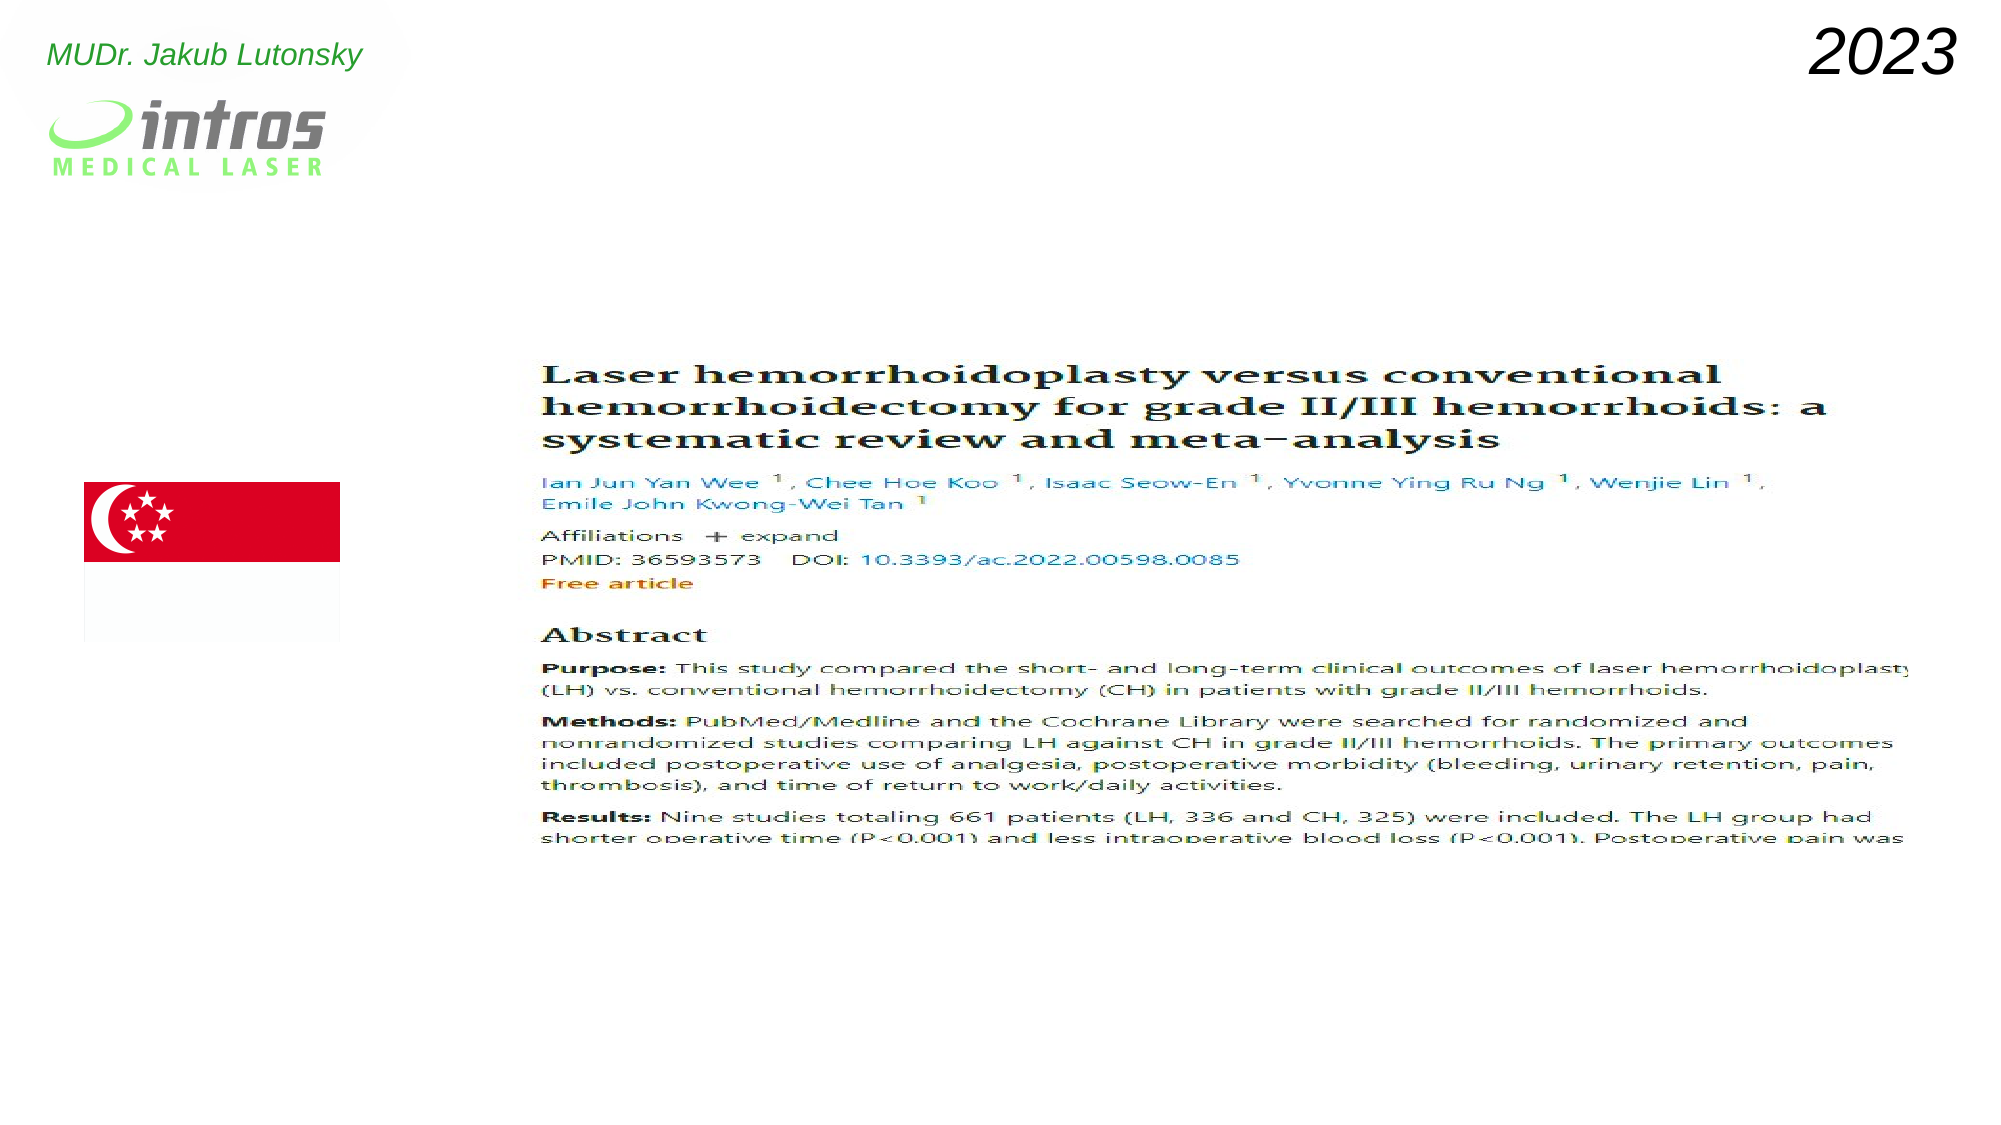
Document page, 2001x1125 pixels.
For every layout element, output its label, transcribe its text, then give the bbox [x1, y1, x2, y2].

picture [84, 482, 340, 642]
picture [517, 359, 1909, 843]
text_box 2023 [1802, 7, 2000, 97]
